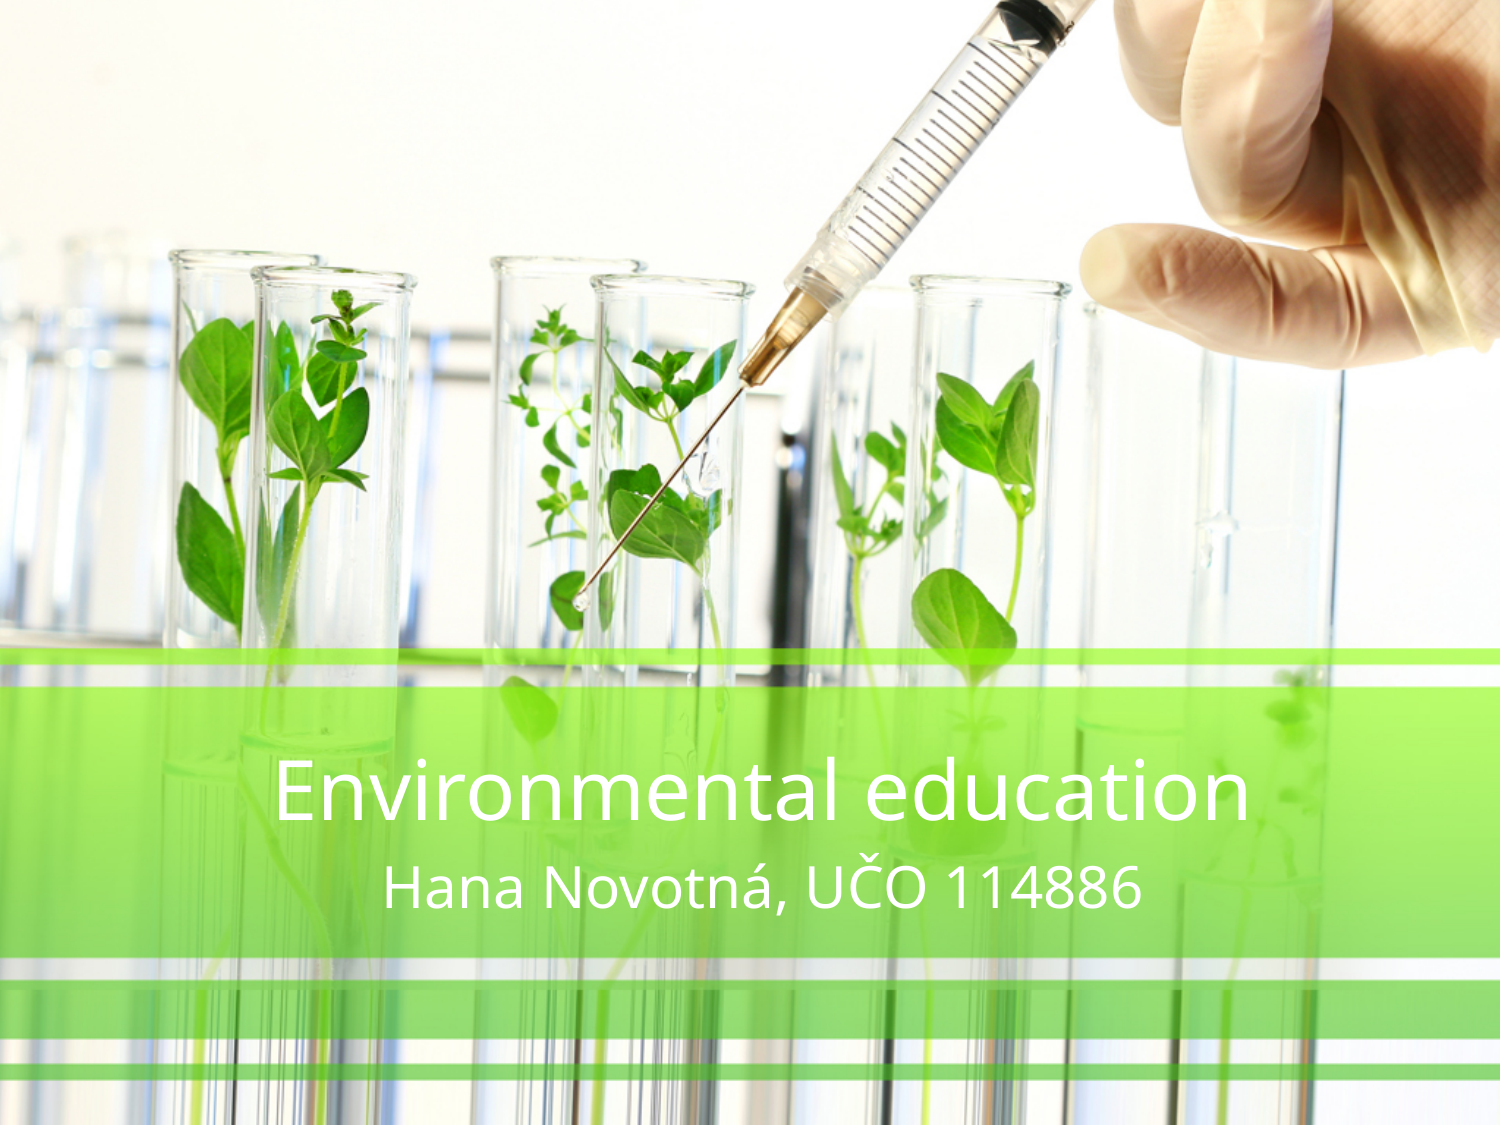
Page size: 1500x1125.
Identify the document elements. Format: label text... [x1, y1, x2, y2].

subtitle Hana Novotná, UČO 114886 [62, 842, 1463, 928]
title Environmental education [62, 729, 1463, 842]
